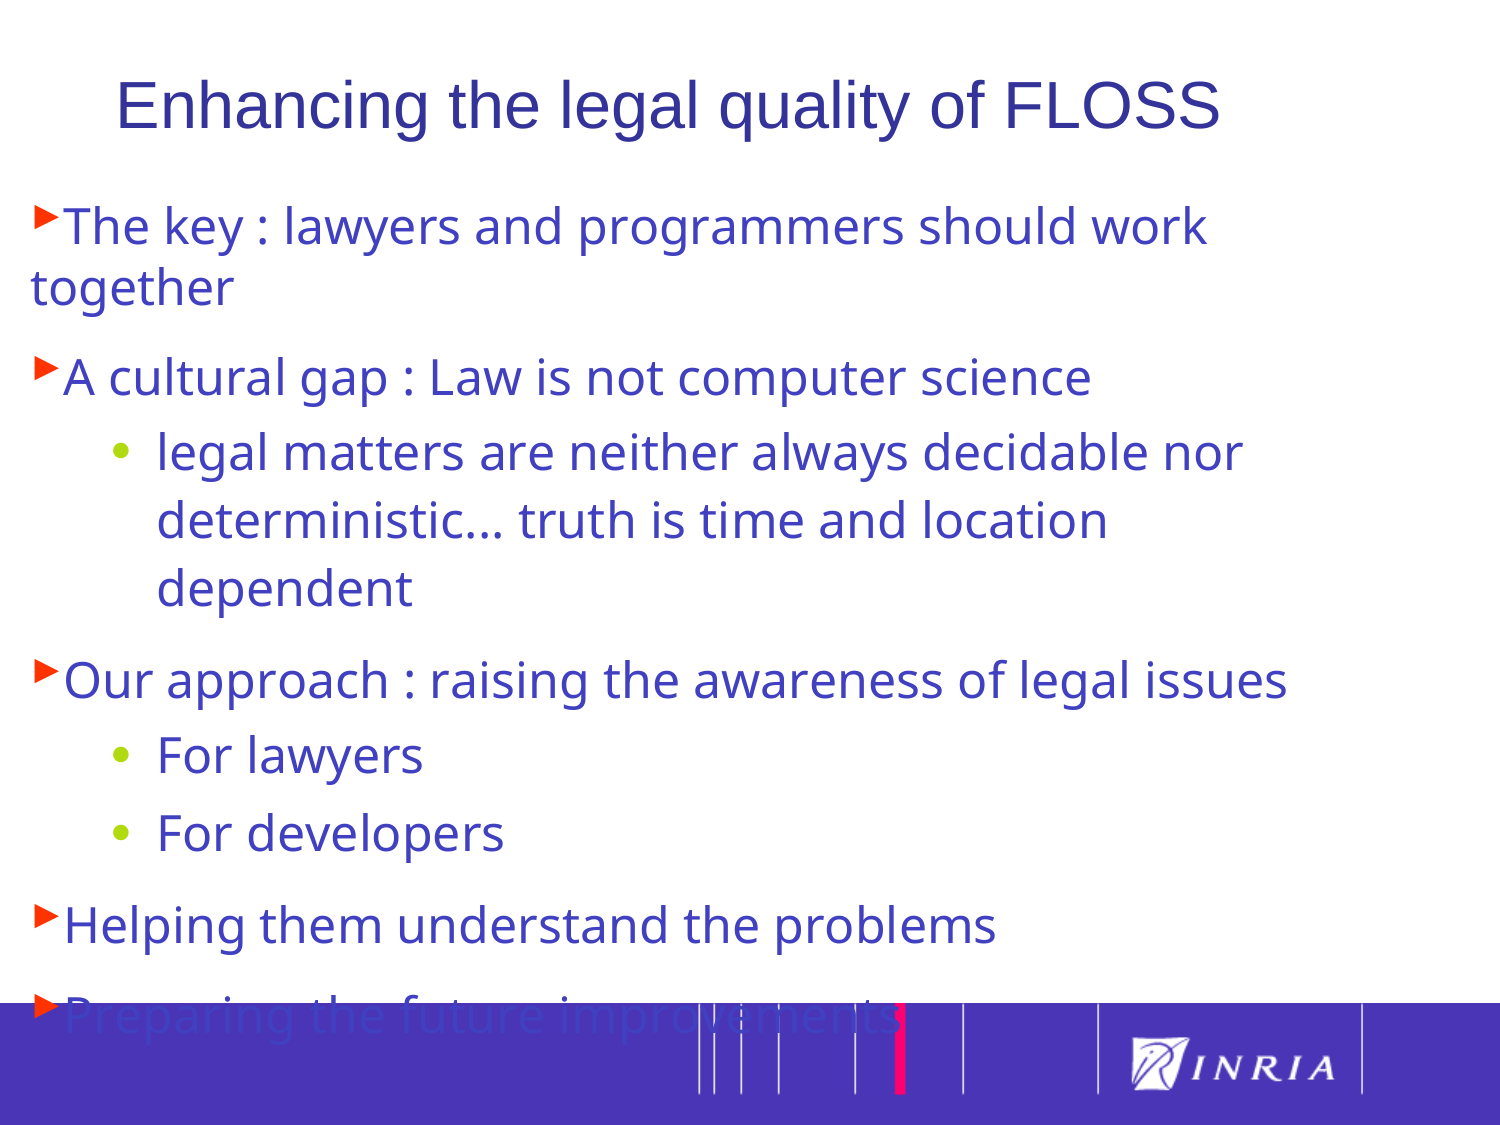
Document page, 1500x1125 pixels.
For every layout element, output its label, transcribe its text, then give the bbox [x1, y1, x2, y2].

list The key : lawyers and programmers should work together A cultural gap : Law is not computer science legal matters are neither always decidable nor deterministic... truth is time and location dependent Our approach : raising the awareness of legal issues For lawyers For developers Helping them understand the problems Preparing the future improvements [15, 187, 1388, 1045]
title Enhancing the legal quality of FLOSS [101, 23, 1463, 150]
picture [0, 1003, 1500, 1125]
